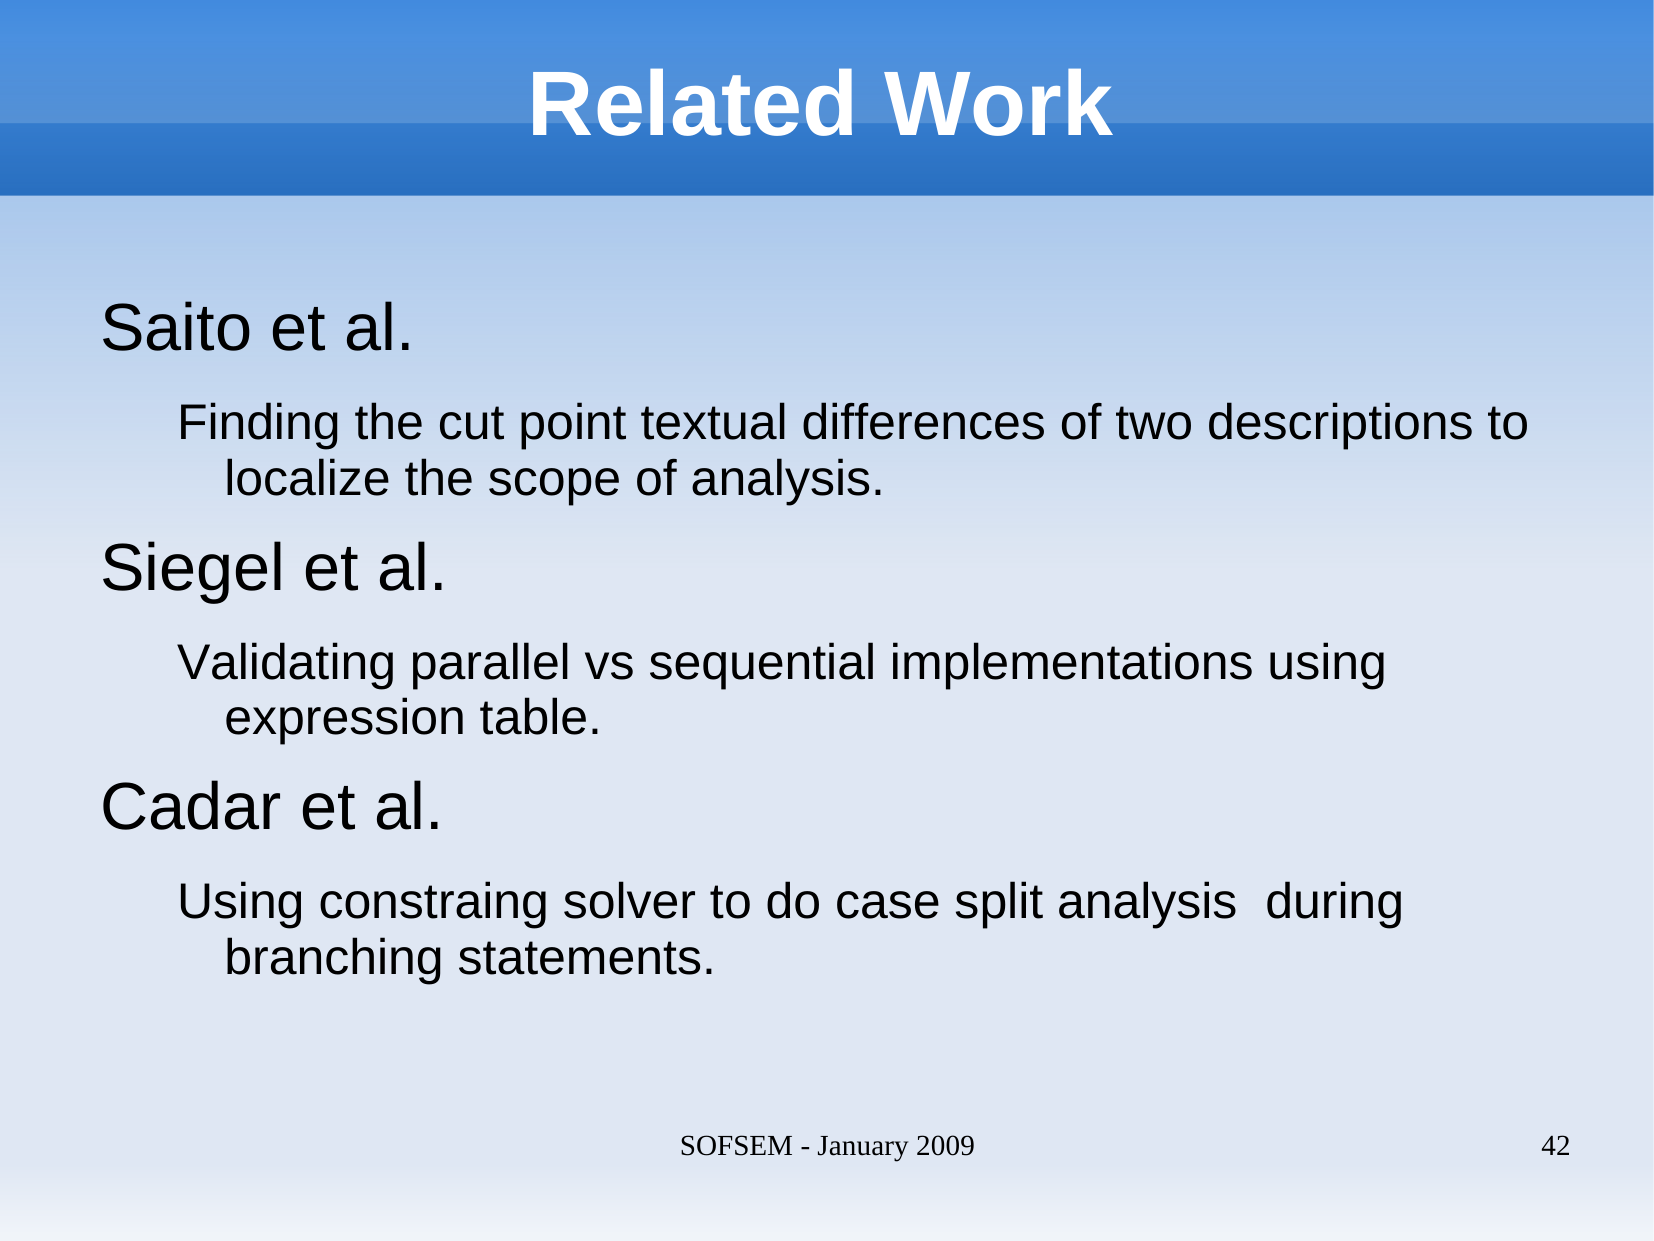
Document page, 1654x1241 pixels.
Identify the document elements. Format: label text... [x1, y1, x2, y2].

list Saito et al. Finding the cut point textual differences of two descriptions to localize the scope of analysis. Siegel et al. Validating parallel vs sequential implementations using expression table. Cadar et al. Using constraing solver to do case split analysis during branching statements. [82, 290, 1571, 1094]
title Related Work [76, 7, 1565, 200]
picture [0, 0, 1654, 1241]
